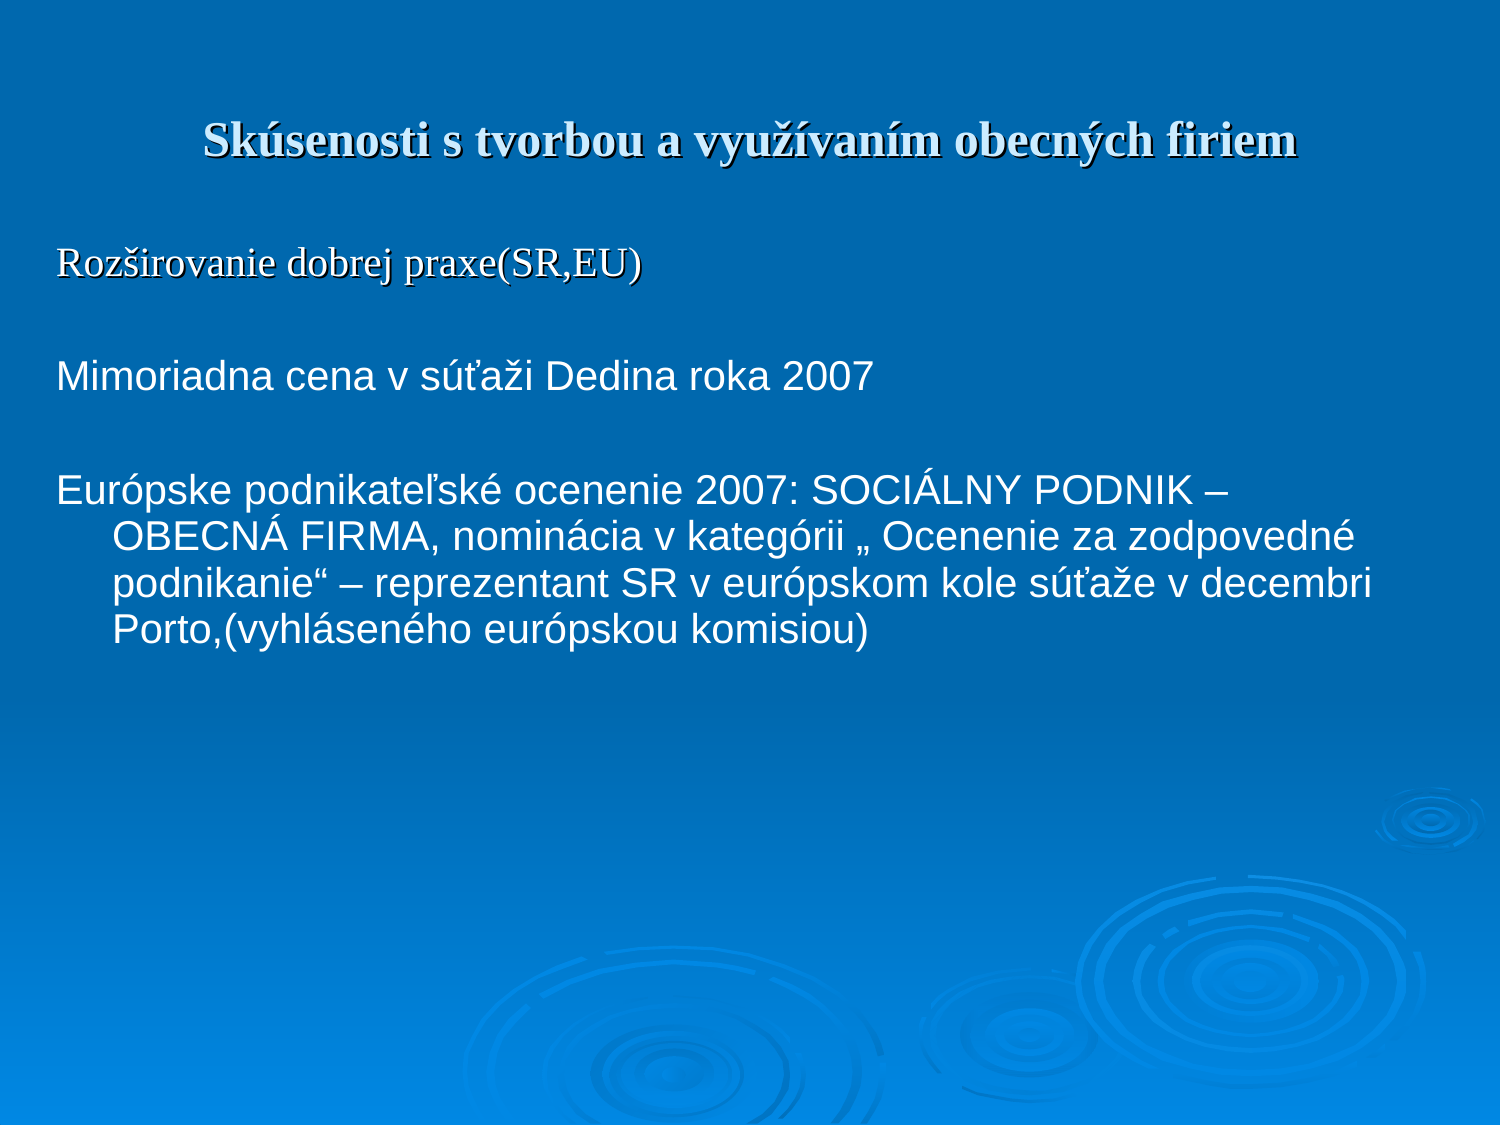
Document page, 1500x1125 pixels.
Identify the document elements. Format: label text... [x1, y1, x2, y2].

list Rozširovanie dobrej praxe(SR,EU) Mimoriadna cena v súťaži Dedina roka 2007 Európske podnikateľské ocenenie 2007: SOCIÁLNY PODNIK – OBECNÁ FIRMA, nominácia v kategórii „ Ocenenie za zodpovedné podnikanie“ – reprezentant SR v európskom kole súťaže v decembri Porto,(vyhláseného európskou komisiou) [41, 231, 1392, 1040]
title Skúsenosti s tvorbou a využívaním obecných firiem [75, 45, 1426, 233]
